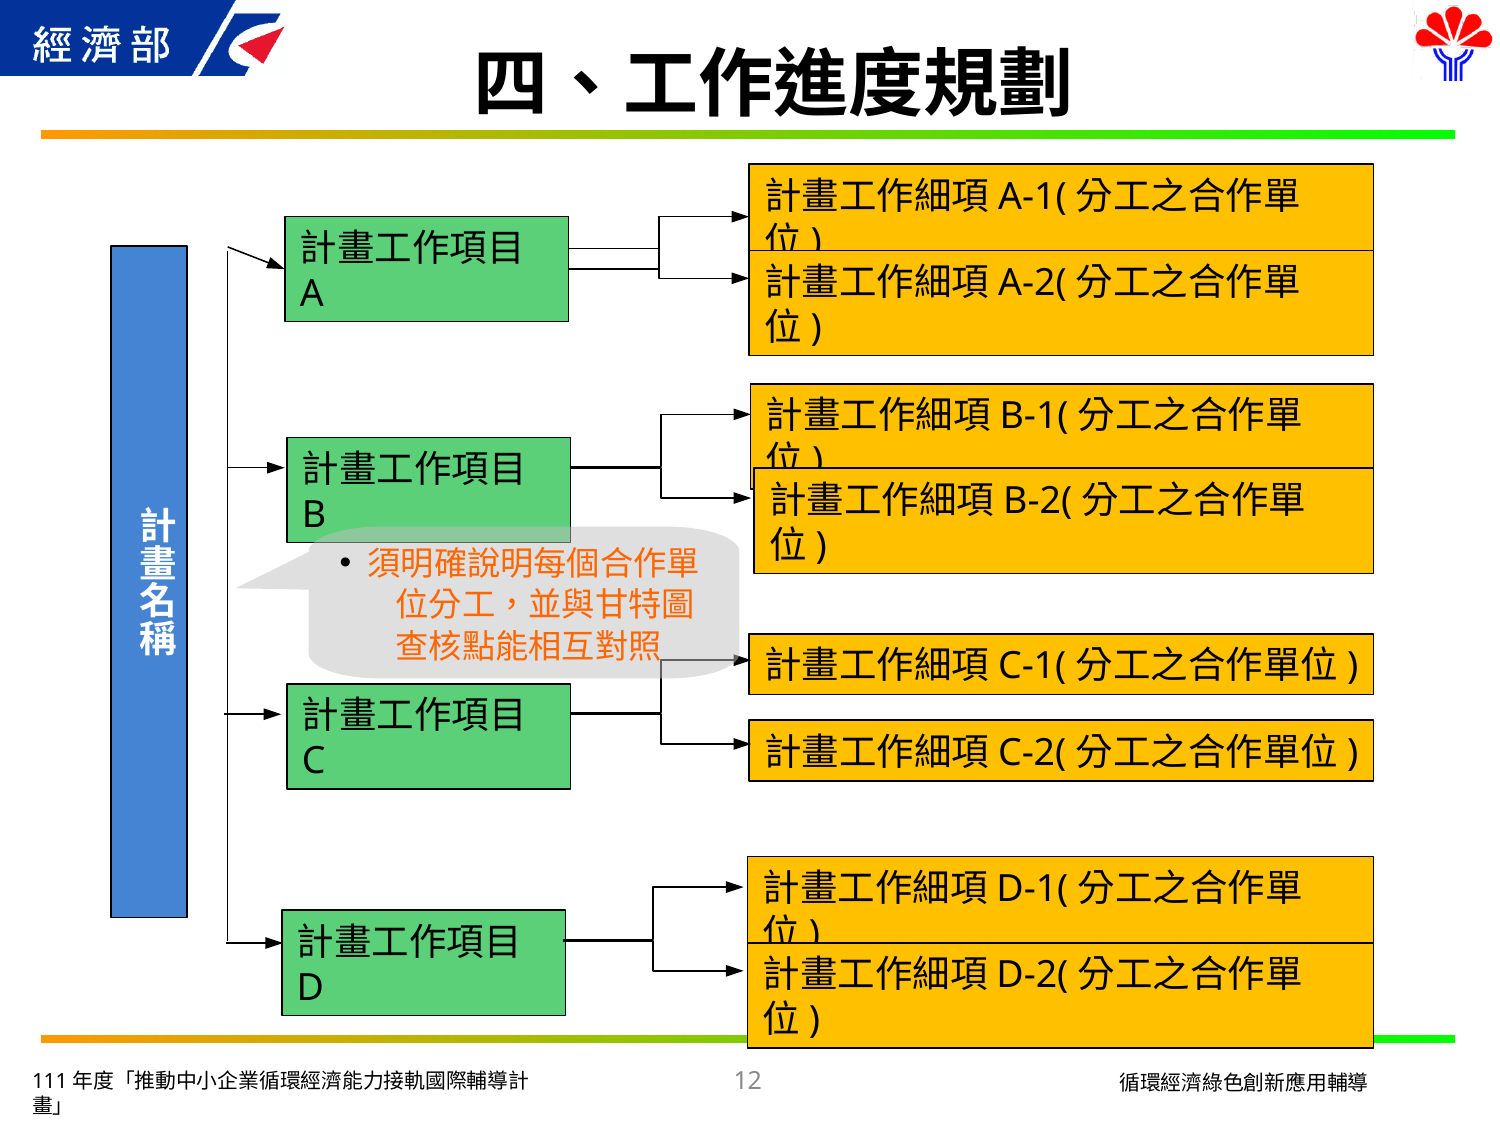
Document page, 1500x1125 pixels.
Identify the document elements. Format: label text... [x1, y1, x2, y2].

text_box 計畫工作細項B-1(分工之合作單位) [750, 384, 1374, 445]
text_box 計畫工作細項A-2(分工之合作單位) [749, 250, 1374, 312]
text_box 計畫工作細項D-2(分工之合作單位) [747, 942, 1374, 1004]
text_box 12 [572, 1051, 923, 1112]
text_box 計畫工作項目D [281, 910, 566, 971]
text_box 計畫工作項目B [286, 437, 571, 499]
text_box 計畫工作項目A [284, 216, 569, 278]
text_box 四、工作進度規劃 [24, 44, 1500, 134]
text_box 計畫工作細項A-1(分工之合作單位) [749, 164, 1374, 225]
text_box 計畫工作細項C-1(分工之合作單位) [749, 633, 1374, 695]
text_box 計畫工作項目C [286, 683, 571, 745]
text_box 計畫工作細項B-2(分工之合作單位) [754, 468, 1374, 529]
text_box 計畫工作細項C-2(分工之合作單位) [749, 720, 1374, 781]
text_box 須明確說明每個合作單位分工，並與甘特圖查核點能相互對照 [235, 526, 740, 679]
text_box 計畫工作細項D-1(分工之合作單位) [747, 856, 1374, 918]
text_box 計畫名稱 [111, 246, 187, 918]
